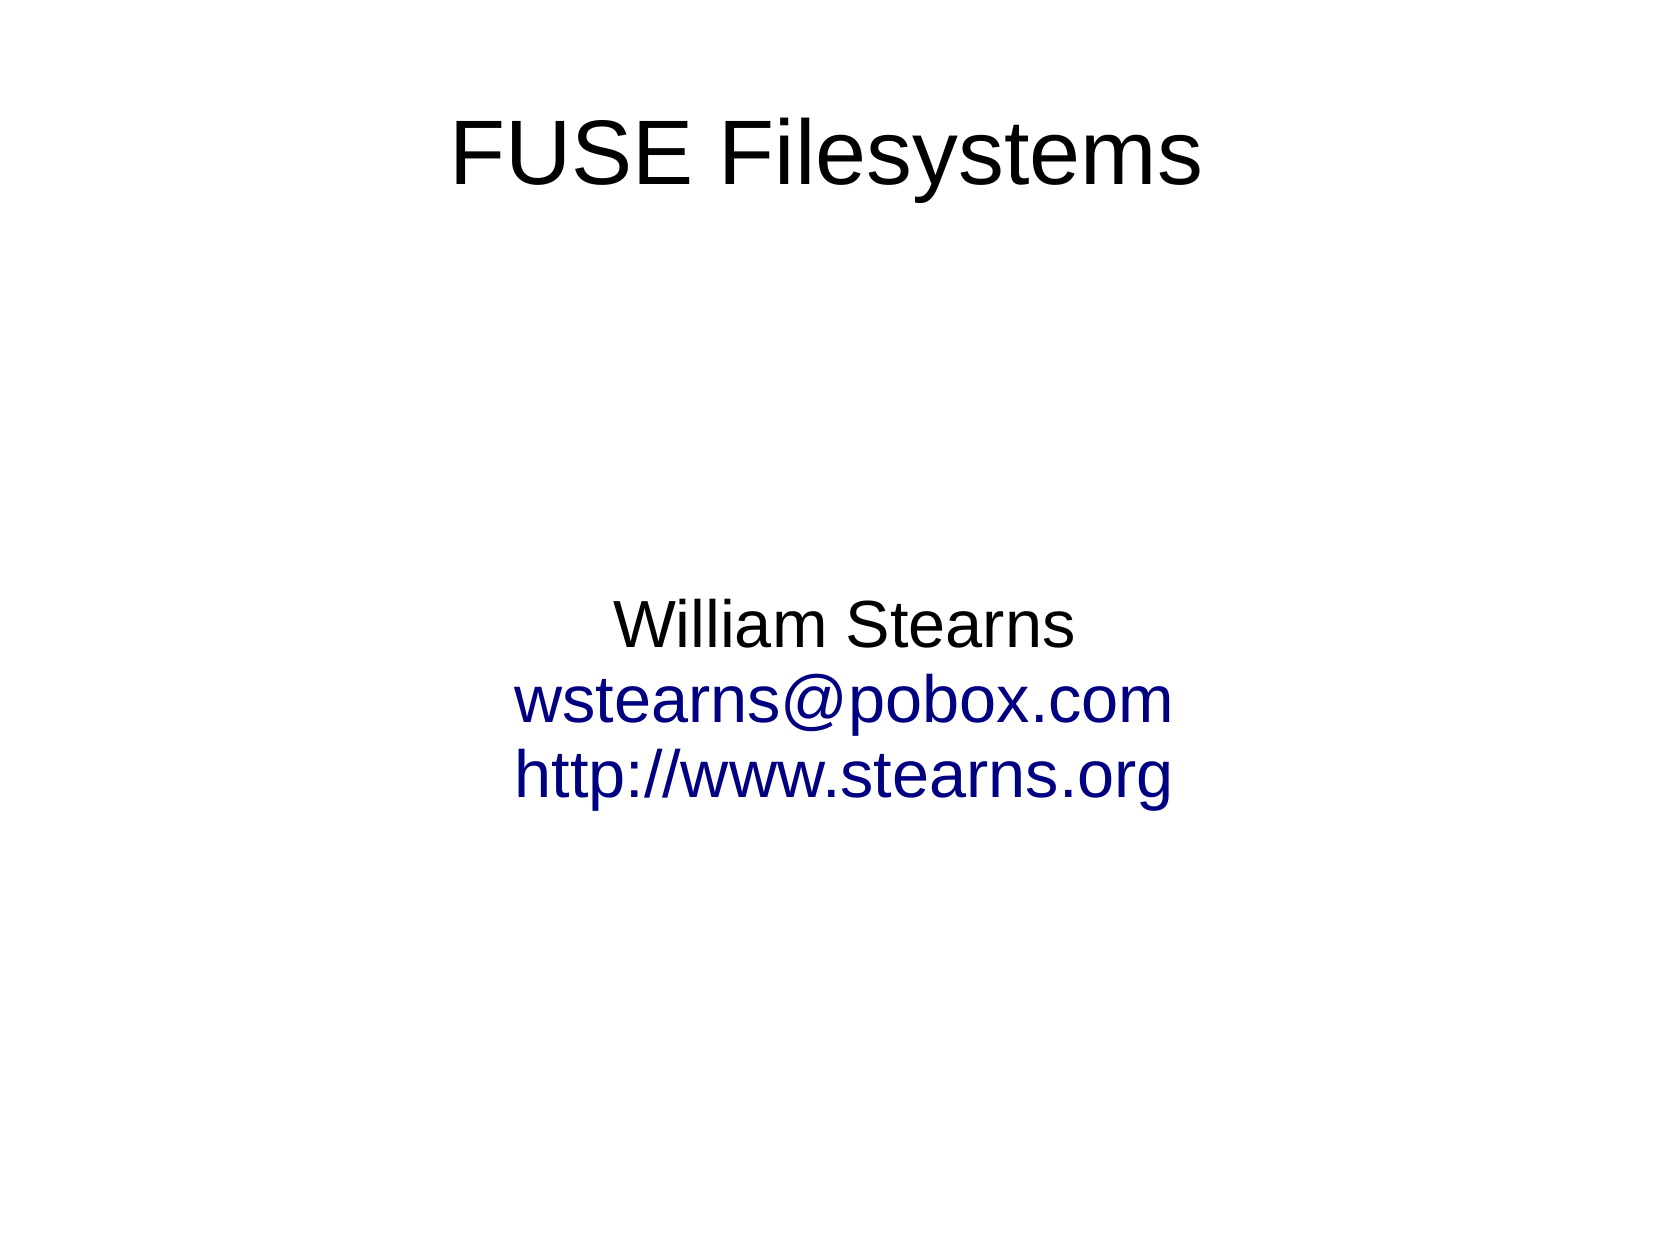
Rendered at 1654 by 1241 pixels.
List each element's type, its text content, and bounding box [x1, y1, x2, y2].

title FUSE Filesystems [82, 56, 1571, 250]
subtitle William Stearns wstearns@pobox.com http://www.stearns.org [82, 297, 1571, 1102]
